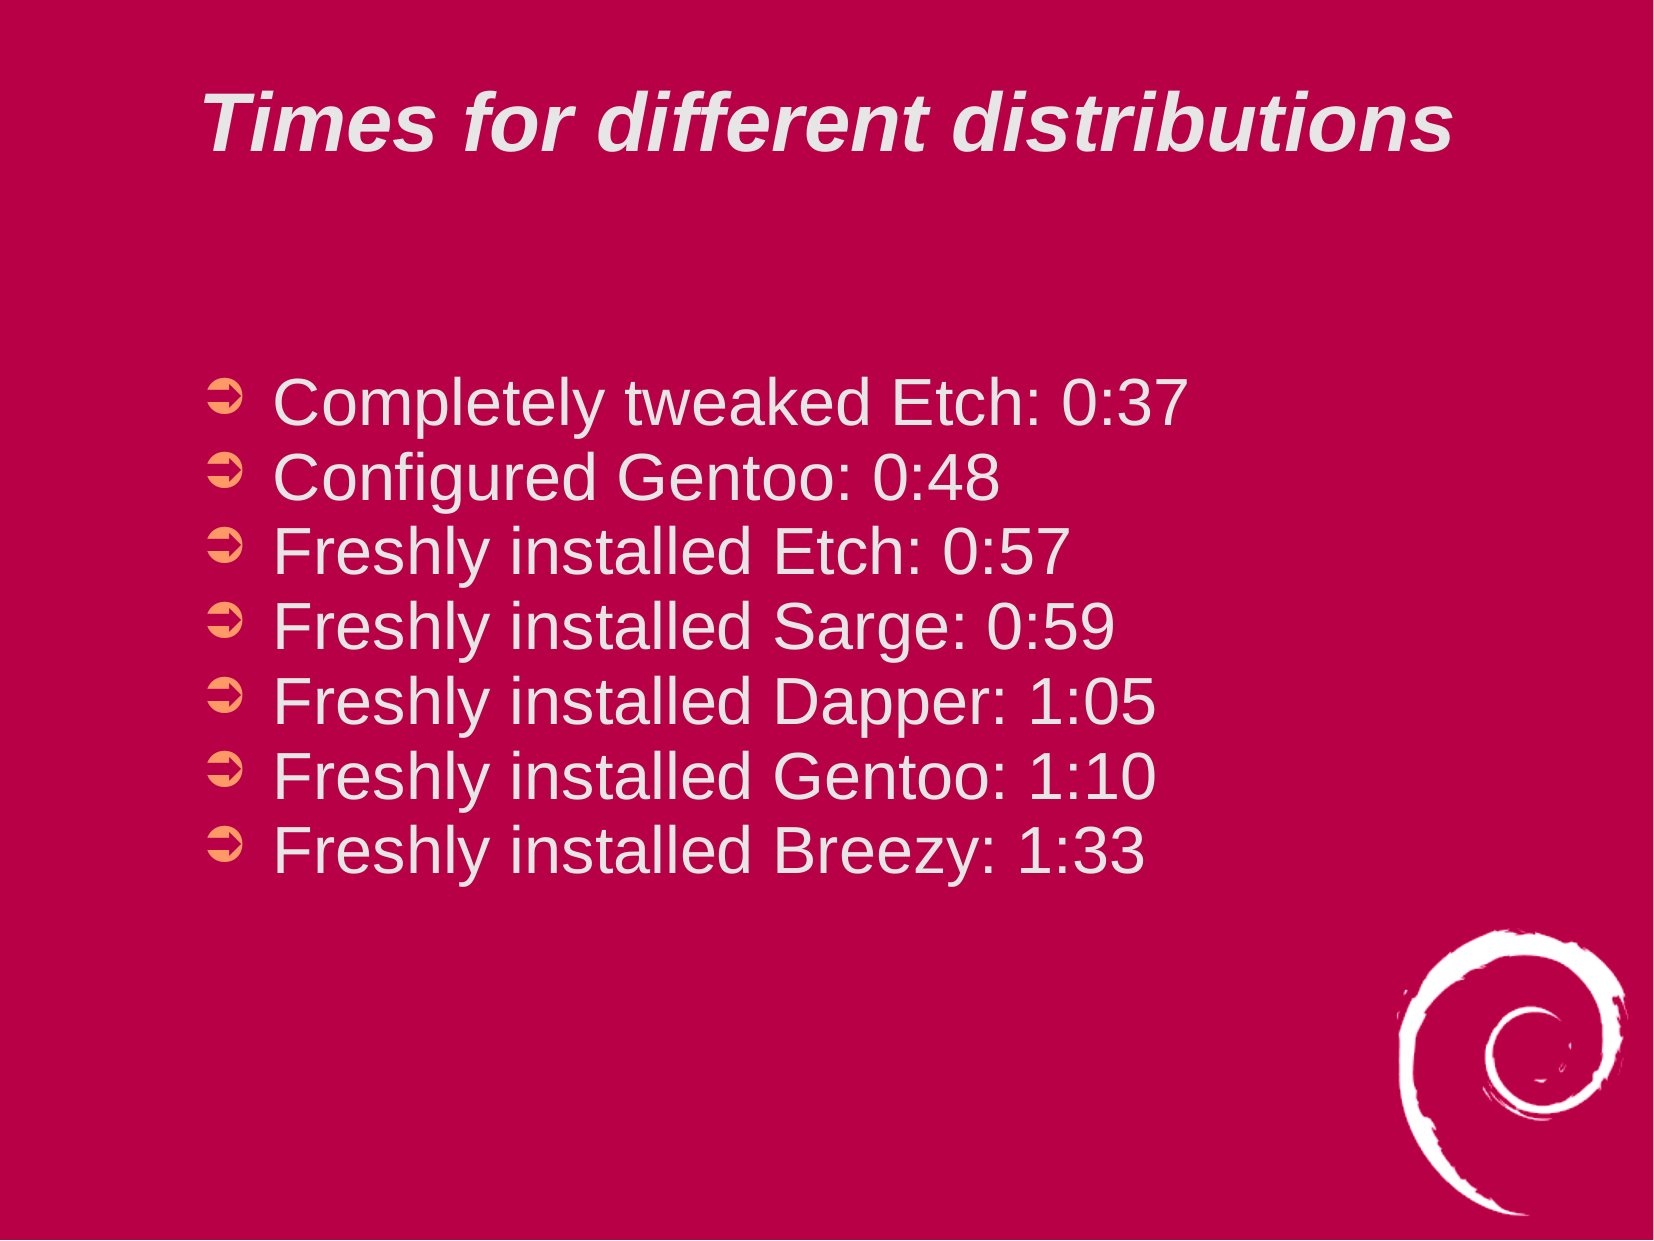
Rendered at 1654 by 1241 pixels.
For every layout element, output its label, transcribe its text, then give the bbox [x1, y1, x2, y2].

picture [1394, 925, 1632, 1218]
title Times for different distributions [121, 19, 1534, 227]
list Completely tweaked Etch: 0:37 Configured Gentoo: 0:48 Freshly installed Etch: 0:57 Freshly installed Sarge: 0:59 Freshly installed Dapper: 1:05 Freshly installed Gentoo: 1:10 Freshly installed Breezy: 1:33 [178, 364, 1570, 1147]
